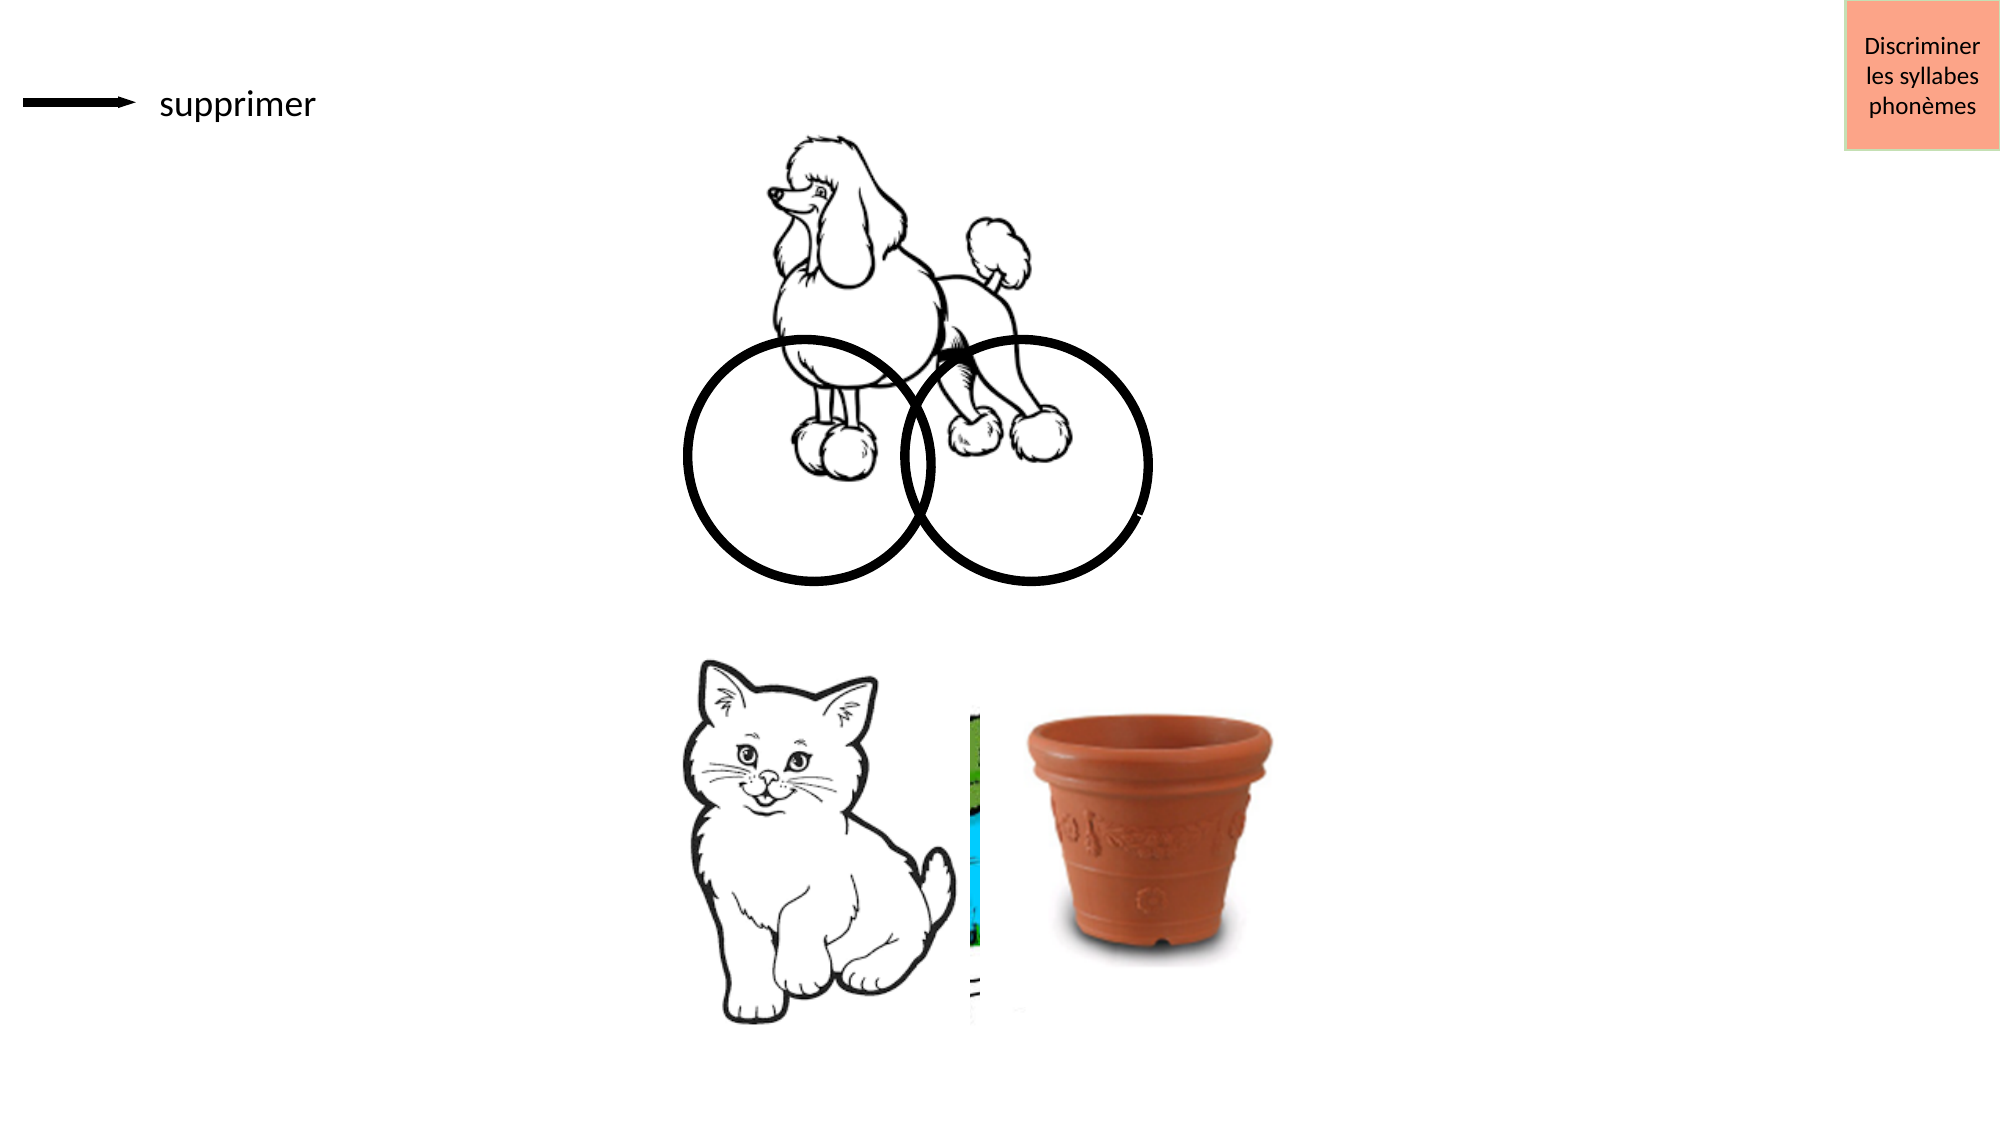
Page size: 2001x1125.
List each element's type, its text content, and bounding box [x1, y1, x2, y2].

picture [717, 345, 910, 485]
picture [717, 132, 1136, 399]
picture [910, 420, 926, 485]
text_box Discriminer les syllabes phonèmes [1846, 0, 2000, 150]
text_box supprimer [136, 72, 332, 132]
picture [922, 345, 1136, 485]
picture [674, 648, 1335, 1067]
